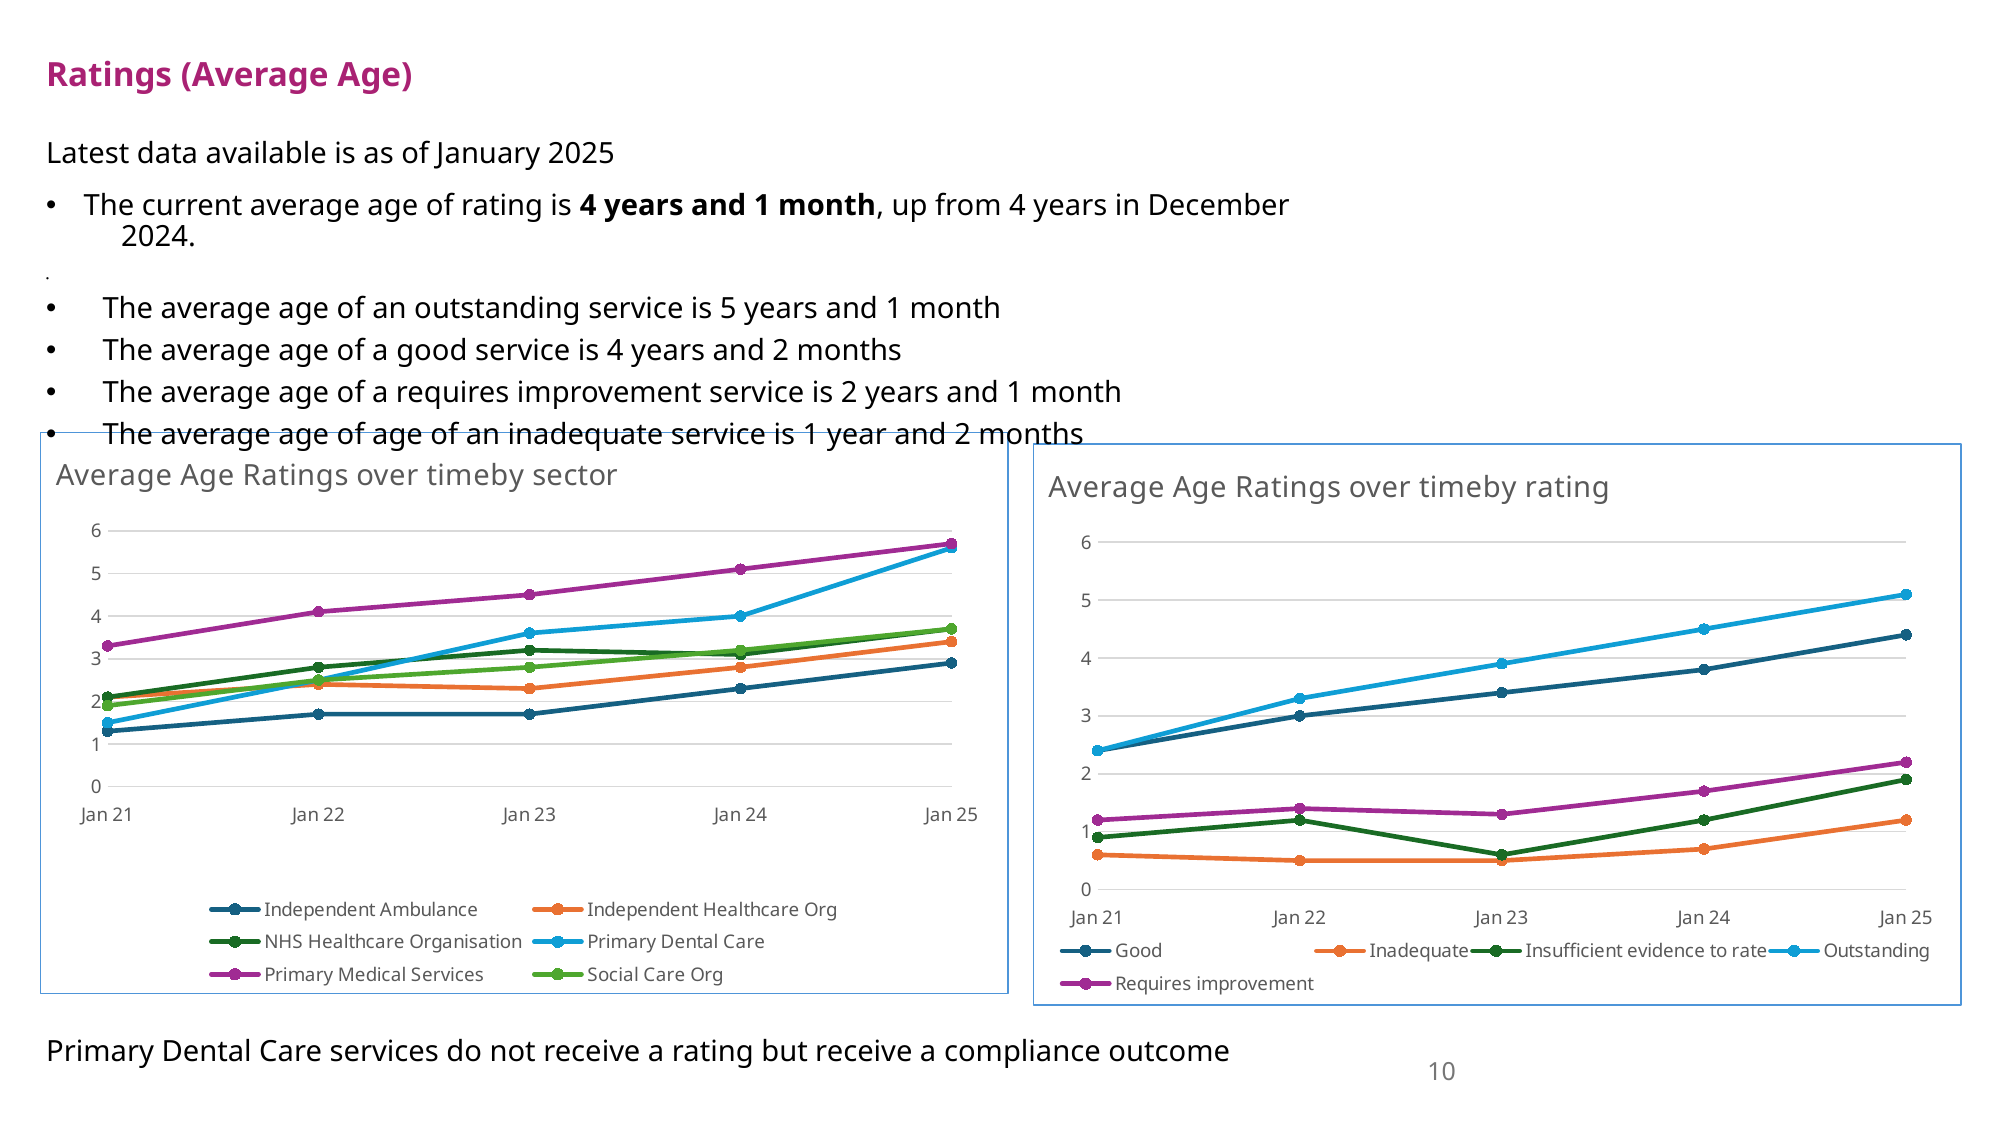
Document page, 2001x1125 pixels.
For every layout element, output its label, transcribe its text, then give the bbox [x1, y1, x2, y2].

chart [623, 436, 630, 442]
chart [240, 431, 249, 442]
text_box Latest data available is as of January 2025 The current average age of rating is 4 years and 1 month, up from 4 years in December 2024. The average age of an outstanding service is 5 years and 1 month The average age of a good service is 4 years and 2 months The average age of a requires improvement service is 2 years and 1 month The average age of age of an inadequate service is 1 year and 2 months [31, 130, 1344, 400]
chart [830, 431, 837, 442]
chart [862, 436, 869, 442]
chart [434, 431, 443, 442]
chart [376, 436, 383, 442]
chart [392, 431, 401, 442]
chart [898, 436, 905, 442]
text_box Ratings (Average Age) [31, 45, 660, 102]
chart [282, 436, 289, 442]
chart [181, 431, 188, 441]
chart [223, 436, 230, 442]
chart [553, 431, 562, 442]
slide_number 10 [1412, 1042, 1863, 1103]
text_box Primary Dental Care services do not receive a rating but receive a compliance outcome [31, 1029, 1801, 1088]
chart [932, 431, 941, 442]
chart [164, 436, 171, 442]
chart [298, 431, 307, 442]
chart [1032, 443, 1962, 1006]
chart [537, 436, 544, 442]
chart [39, 431, 1009, 995]
chart [587, 431, 596, 442]
chart [340, 431, 349, 442]
chart [717, 431, 724, 441]
chart [469, 436, 476, 442]
chart [607, 431, 615, 442]
